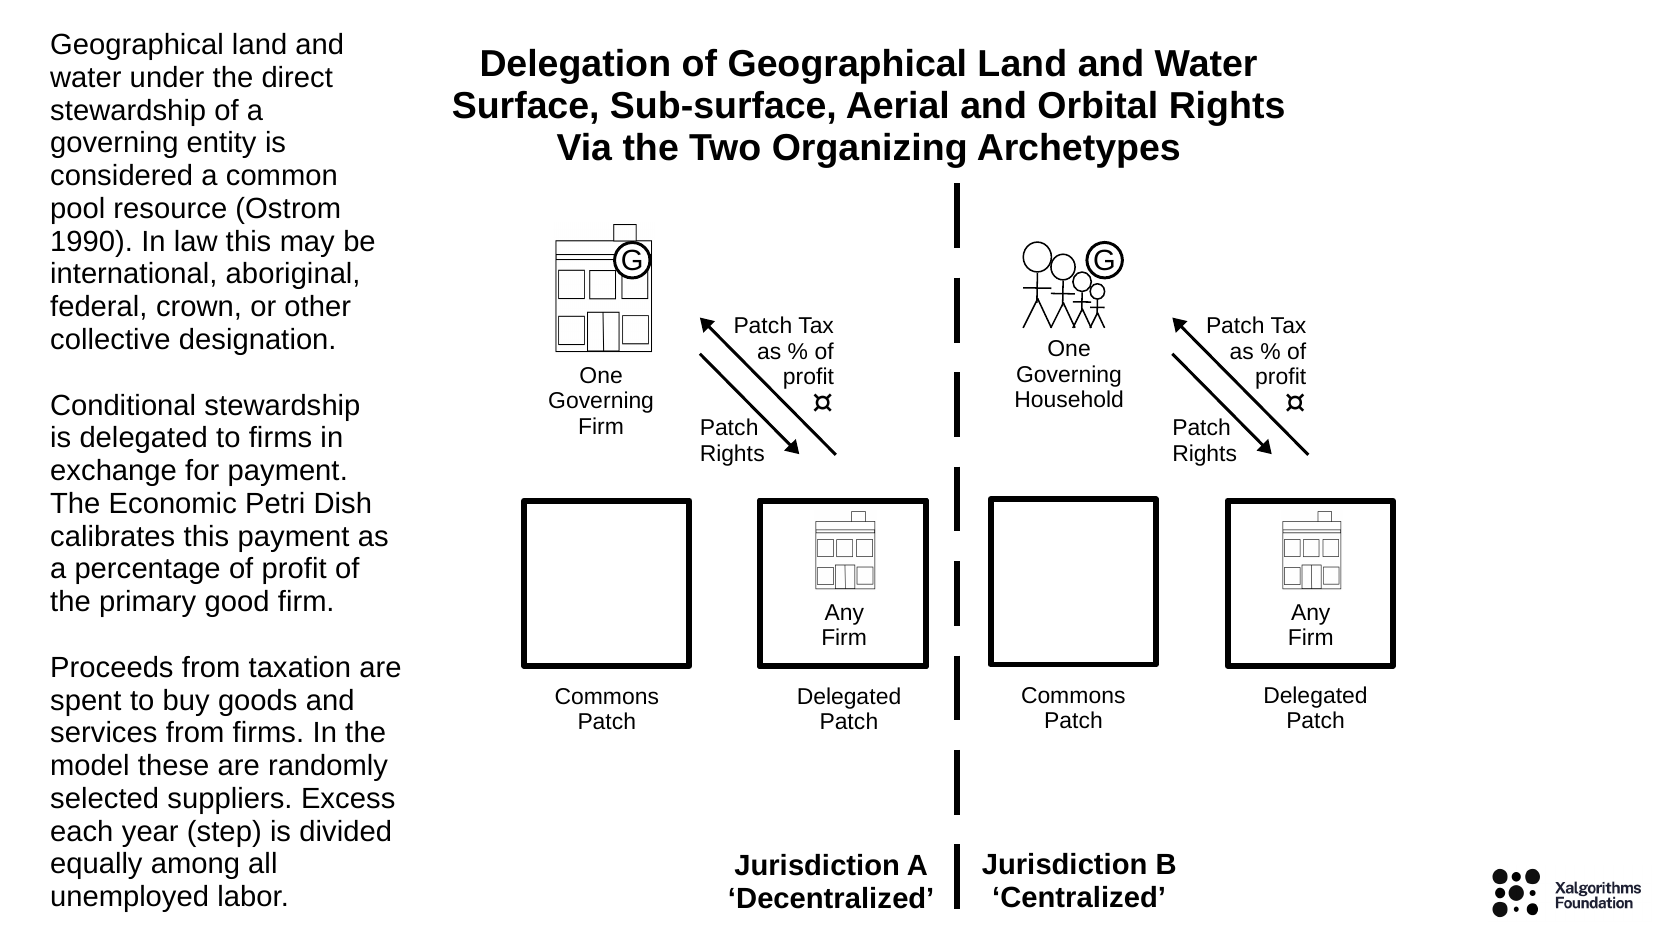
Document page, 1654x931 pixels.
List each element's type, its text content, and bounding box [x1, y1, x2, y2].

picture [1488, 865, 1652, 922]
picture [1281, 510, 1343, 588]
text_box Jurisdiction A ‘Decentralized’ [736, 870, 927, 926]
text_box Any Firm [1266, 588, 1350, 662]
text_box ¤ [797, 398, 849, 428]
text_box Patch Rights [1157, 407, 1254, 474]
text_box [760, 500, 926, 666]
text_box ¤ [1269, 398, 1321, 428]
text_box Patch Tax as % of profit [718, 305, 853, 398]
text_box Delegated Patch [1220, 680, 1411, 736]
text_box G [1086, 242, 1123, 278]
text_box Commons Patch [978, 680, 1169, 736]
text_box Jurisdiction B ‘Centralized’ [984, 853, 1175, 909]
text_box Geographical land and water under the direct stewardship of a governing entity is considered a common pool resource (Ostrom 1990). In law this may be international, aboriginal, federal, crown, or other collective designation. Conditional stewardship is delegated to firms in exchange for payment. The Economic Petri Dish calibrates this payment as a percentage of profit of the primary good firm. Proceeds from taxation are spent to buy goods and services from firms. In the model these are randomly selected suppliers. Excess each year (step) is divided equally among all unemployed labor. [35, 20, 511, 921]
text_box Commons Patch [512, 681, 702, 737]
text_box Delegated Patch [754, 681, 944, 737]
text_box Patch Tax as % of profit [1191, 305, 1325, 398]
picture [814, 510, 877, 588]
text_box [524, 500, 690, 666]
picture [553, 222, 655, 355]
text_box [990, 499, 1156, 665]
text_box Any Firm [799, 588, 883, 662]
text_box Patch Rights [685, 407, 781, 474]
text_box Delegation of Geographical Land and Water Surface, Sub-surface, Aerial and Orbital Rights Via the Two Organizing Archetypes [511, 35, 1301, 177]
text_box One Governing Household [974, 334, 1164, 414]
text_box One Governing Firm [559, 364, 643, 438]
text_box [1227, 500, 1393, 666]
text_box G [614, 242, 651, 278]
